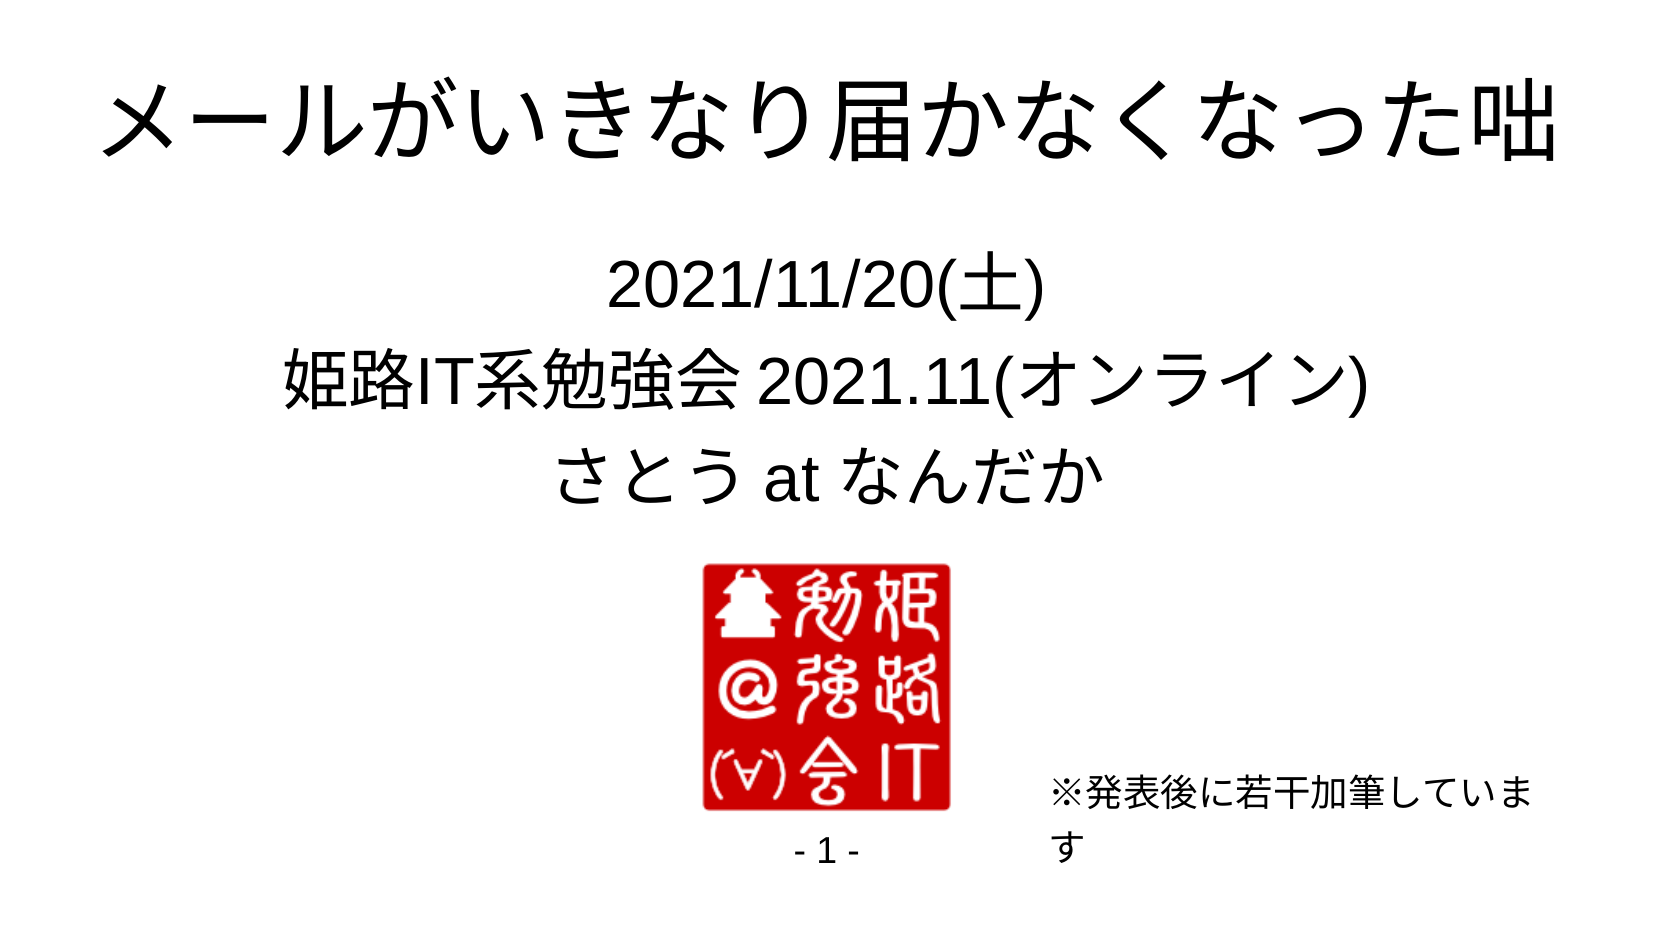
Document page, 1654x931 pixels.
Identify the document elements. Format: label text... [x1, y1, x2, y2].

picture [670, 531, 984, 844]
title メールがいきなり届かなくなった咄 [82, 37, 1571, 193]
text_box - <number> - [703, 815, 950, 886]
subtitle 2021/11/20(土) 姫路IT系勉強会 2021.11(オンライン) さとう at なんだか [82, 217, 1571, 758]
text_box ※発表後に若干加筆しています [1033, 755, 1565, 815]
